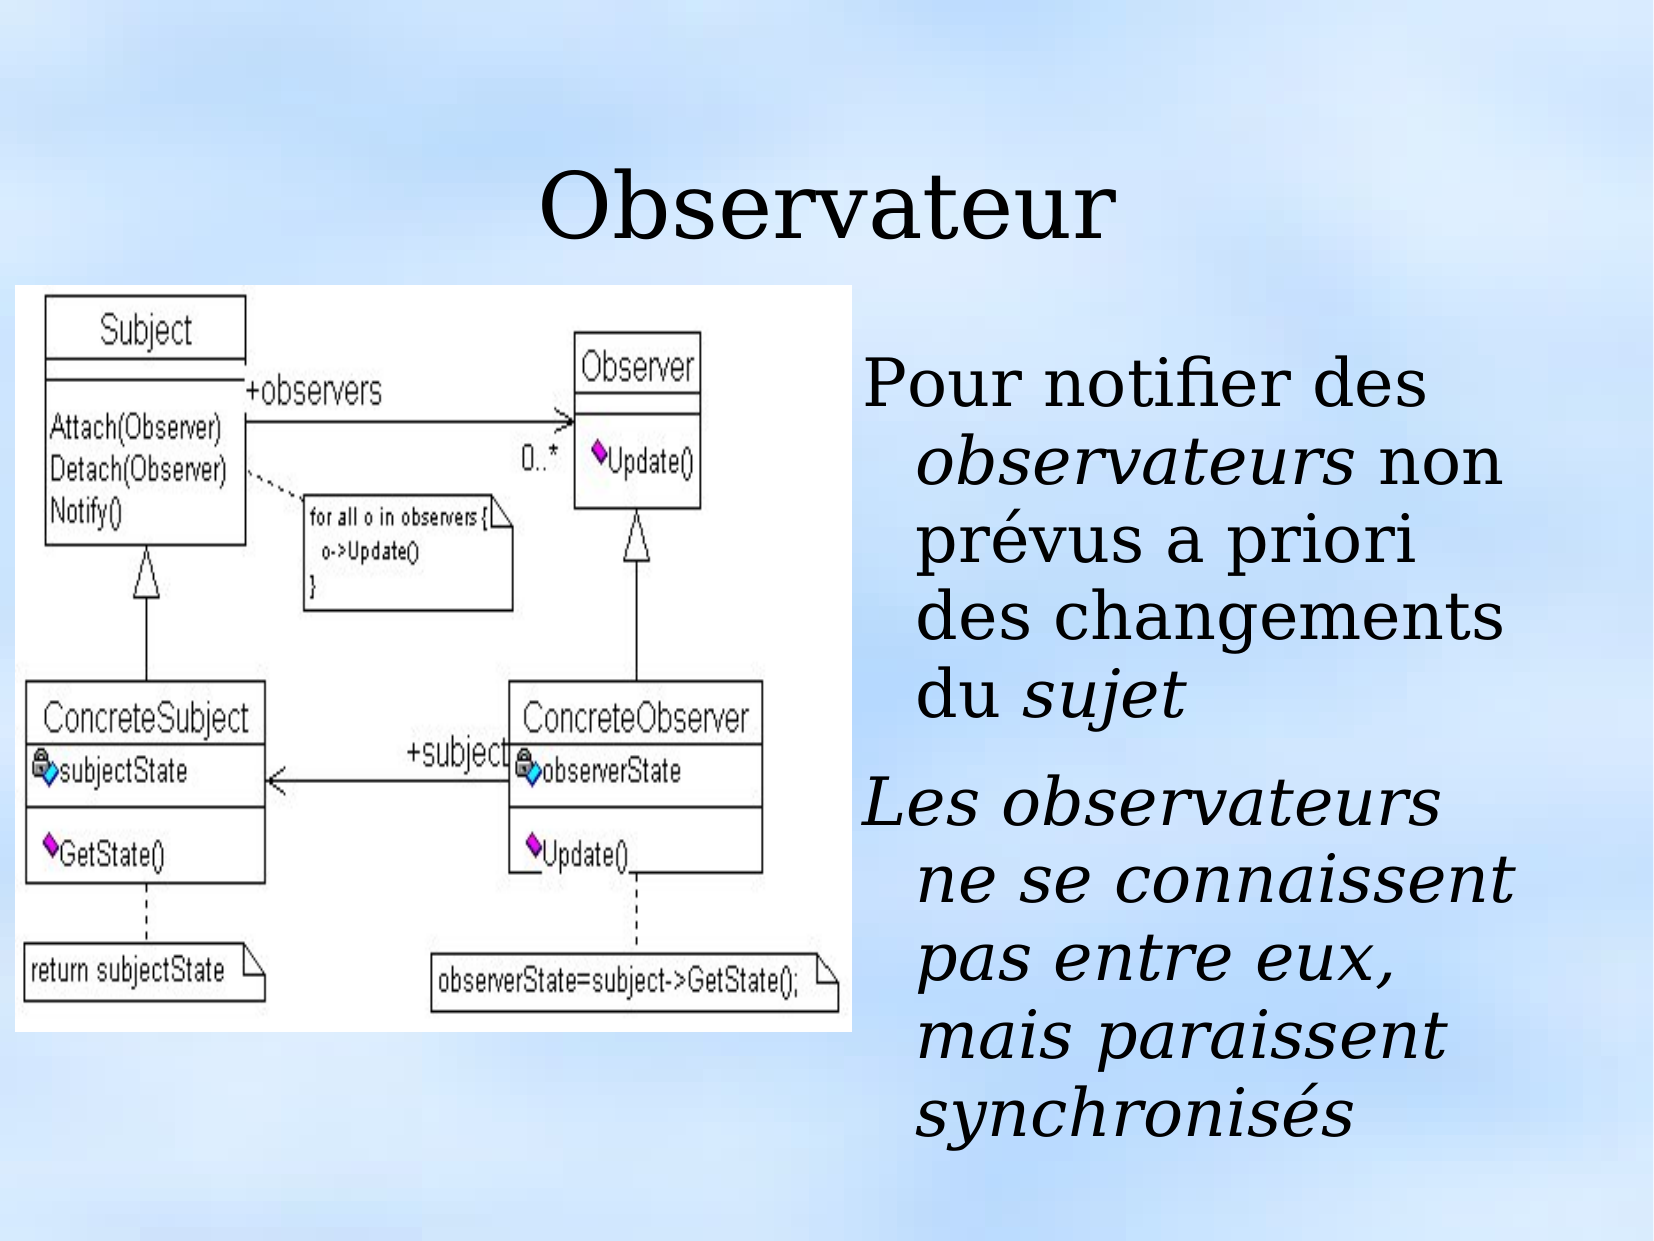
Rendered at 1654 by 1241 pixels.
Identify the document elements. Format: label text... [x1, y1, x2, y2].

title Observateur [121, 102, 1534, 311]
picture [0, 0, 1654, 1241]
list Pour notifier des observateurs non prévus a priori des changements du sujet Les observateurs ne se connaissent pas entre eux, mais paraissent synchronisés [844, 344, 1534, 1156]
